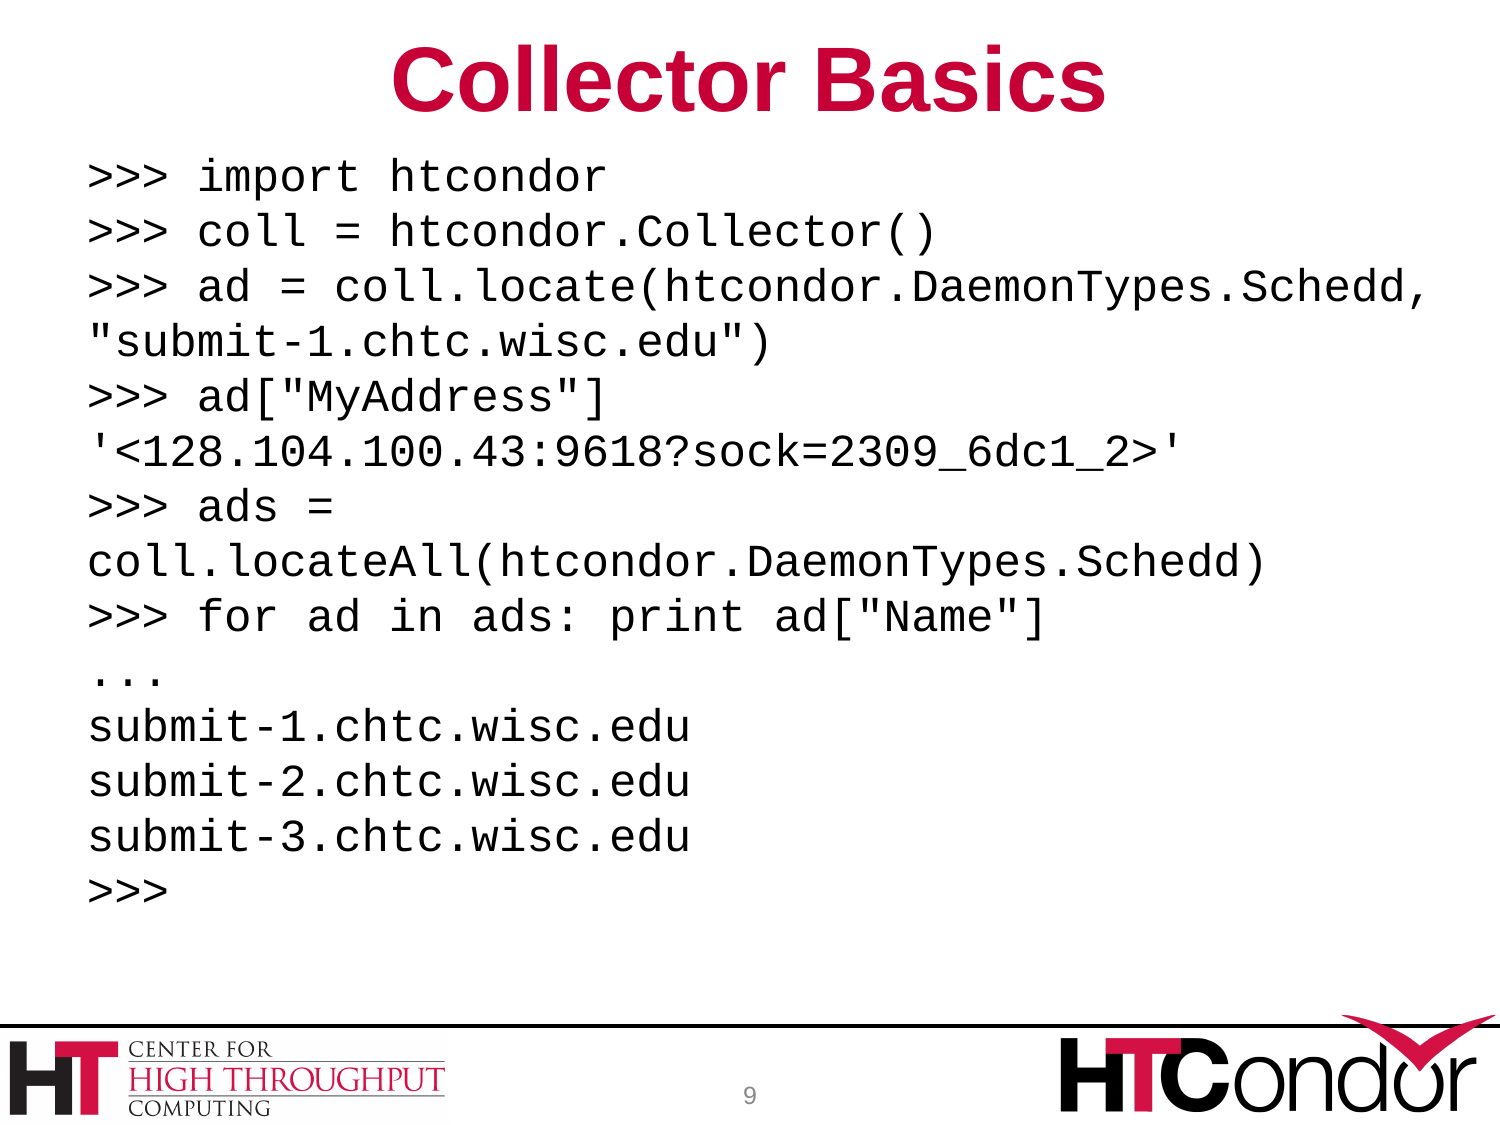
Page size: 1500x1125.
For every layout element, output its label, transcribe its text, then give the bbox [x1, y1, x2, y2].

text_box >>> import htcondor >>> coll = htcondor.Collector() >>> ad = coll.locate(htcondor.DaemonTypes.Schedd, "submit-1.chtc.wisc.edu") >>> ad["MyAddress"] '<128.104.100.43:9618?sock=2309_6dc1_2>' >>> ads = coll.locateAll(htcondor.DaemonTypes.Schedd) >>> for ad in ads: print ad["Name"] ... submit-1.chtc.wisc.edu submit-2.chtc.wisc.edu submit-3.chtc.wisc.edu >>> [72, 138, 1450, 994]
picture [0, 1029, 454, 1125]
title Collector Basics [0, 0, 1500, 150]
picture [1055, 1014, 1500, 1119]
text_box <number> [575, 1065, 926, 1125]
